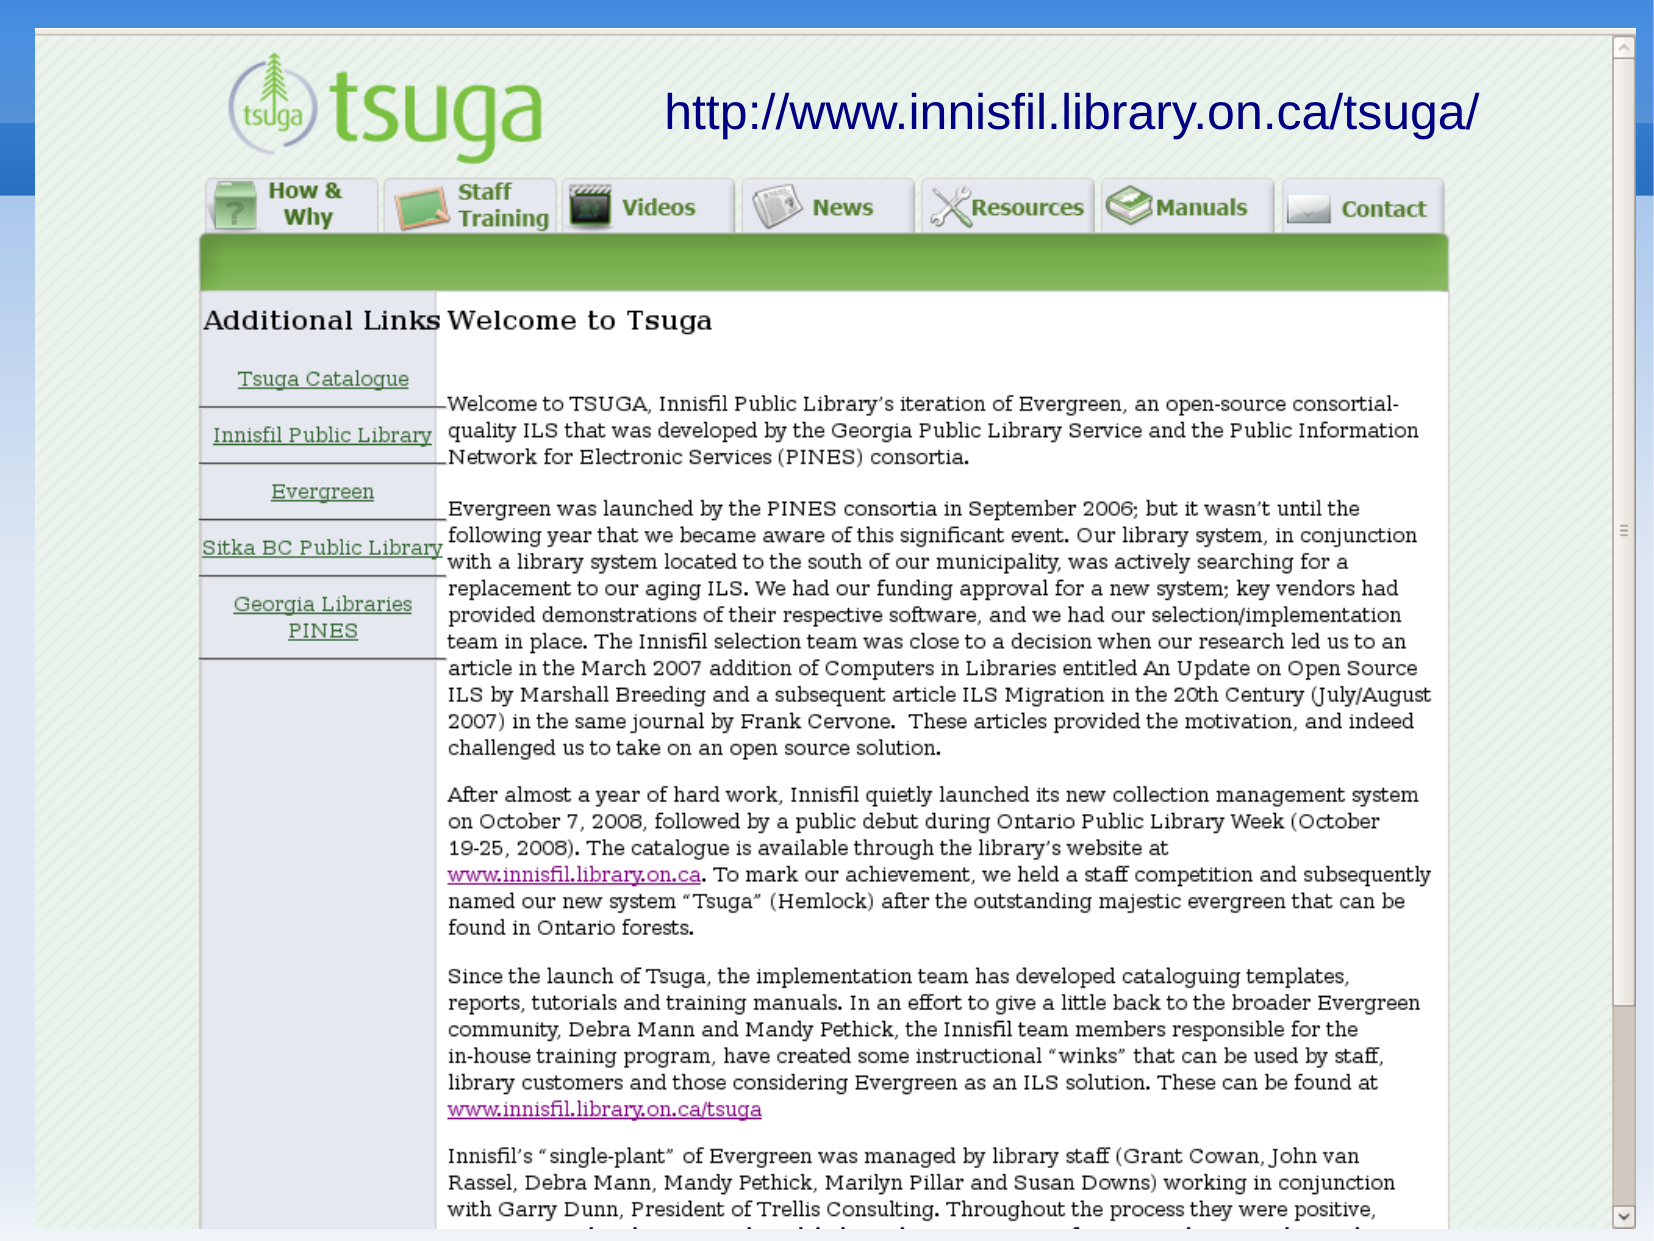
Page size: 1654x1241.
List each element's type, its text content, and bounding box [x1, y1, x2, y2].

text_box http://www.innisfil.library.on.ca/tsuga/ [649, 77, 1517, 148]
picture [0, 0, 1654, 1241]
